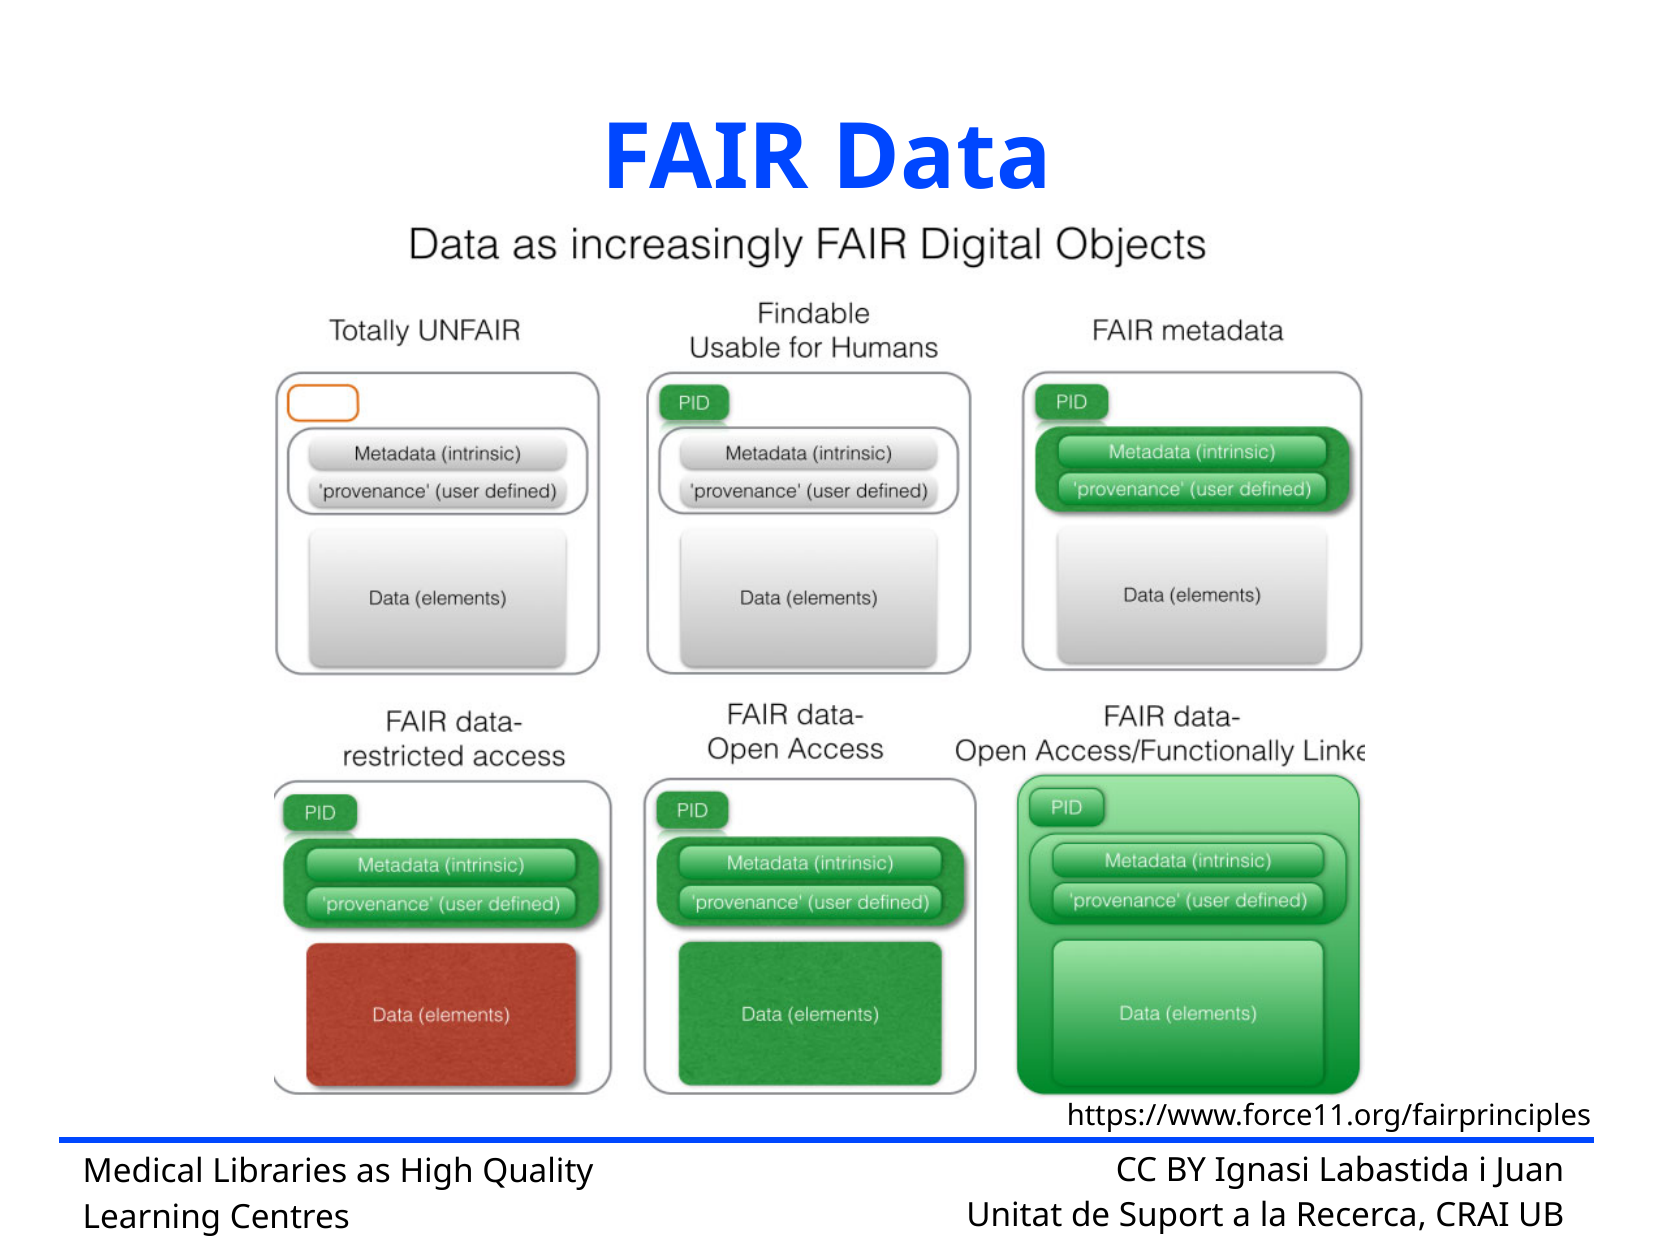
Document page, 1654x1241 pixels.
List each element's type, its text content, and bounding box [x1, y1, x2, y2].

title FAIR Data [82, 49, 1571, 257]
text_box https://www.force11.org/fairprinciples [857, 1086, 1607, 1144]
picture [274, 224, 1365, 1100]
